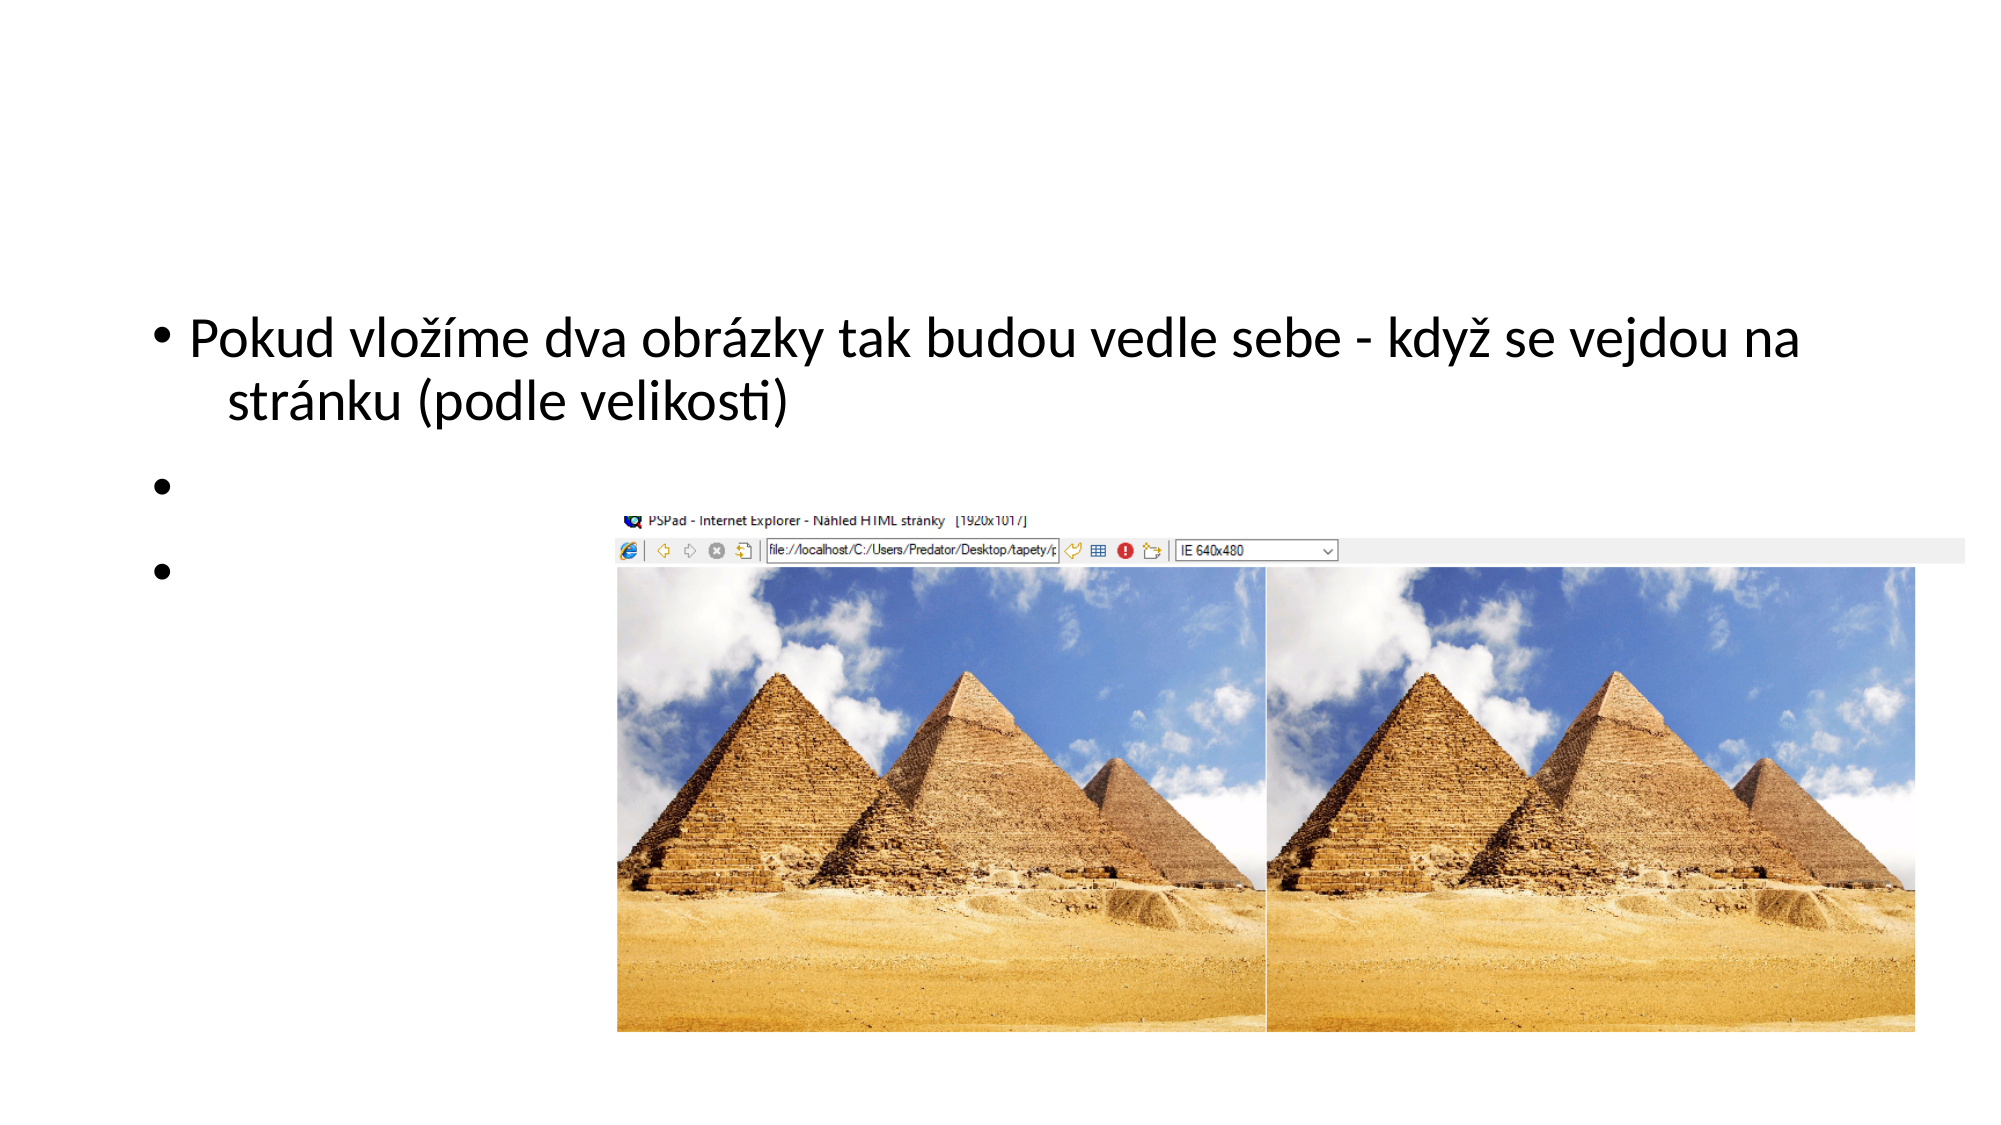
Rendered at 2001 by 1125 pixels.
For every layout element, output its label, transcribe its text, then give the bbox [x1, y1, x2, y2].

picture [615, 516, 1965, 1096]
list Pokud vložíme dva obrázky tak budou vedle sebe - když se vejdou na stránku (podle velikosti) [137, 299, 1863, 1014]
